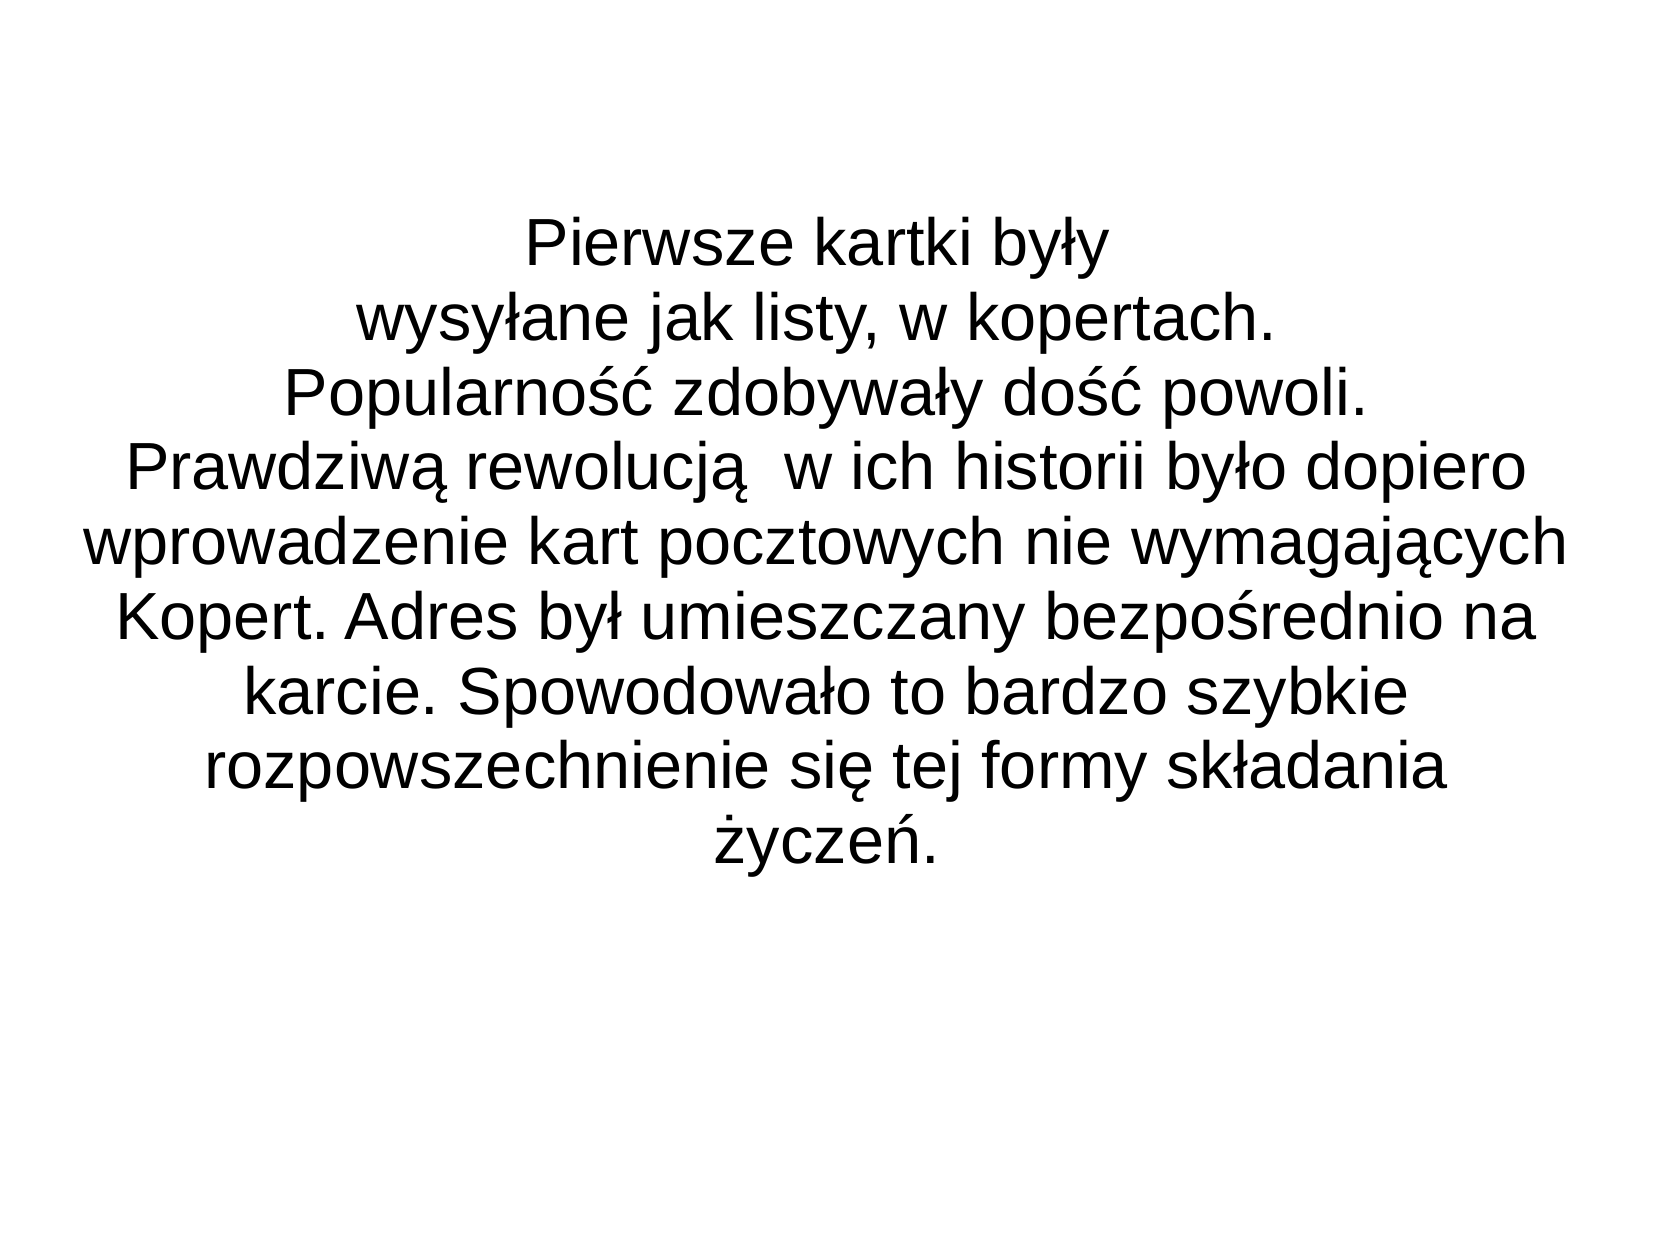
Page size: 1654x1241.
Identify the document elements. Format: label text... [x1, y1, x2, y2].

subtitle Pierwsze kartki były wysyłane jak listy, w kopertach. Popularność zdobywały dość powoli. Prawdziwą rewolucją w ich historii było dopiero wprowadzenie kart pocztowych nie wymagających Kopert. Adres był umieszczany bezpośrednio na karcie. Spowodowało to bardzo szybkie rozpowszechnienie się tej formy składania życzeń. [82, 56, 1571, 1102]
